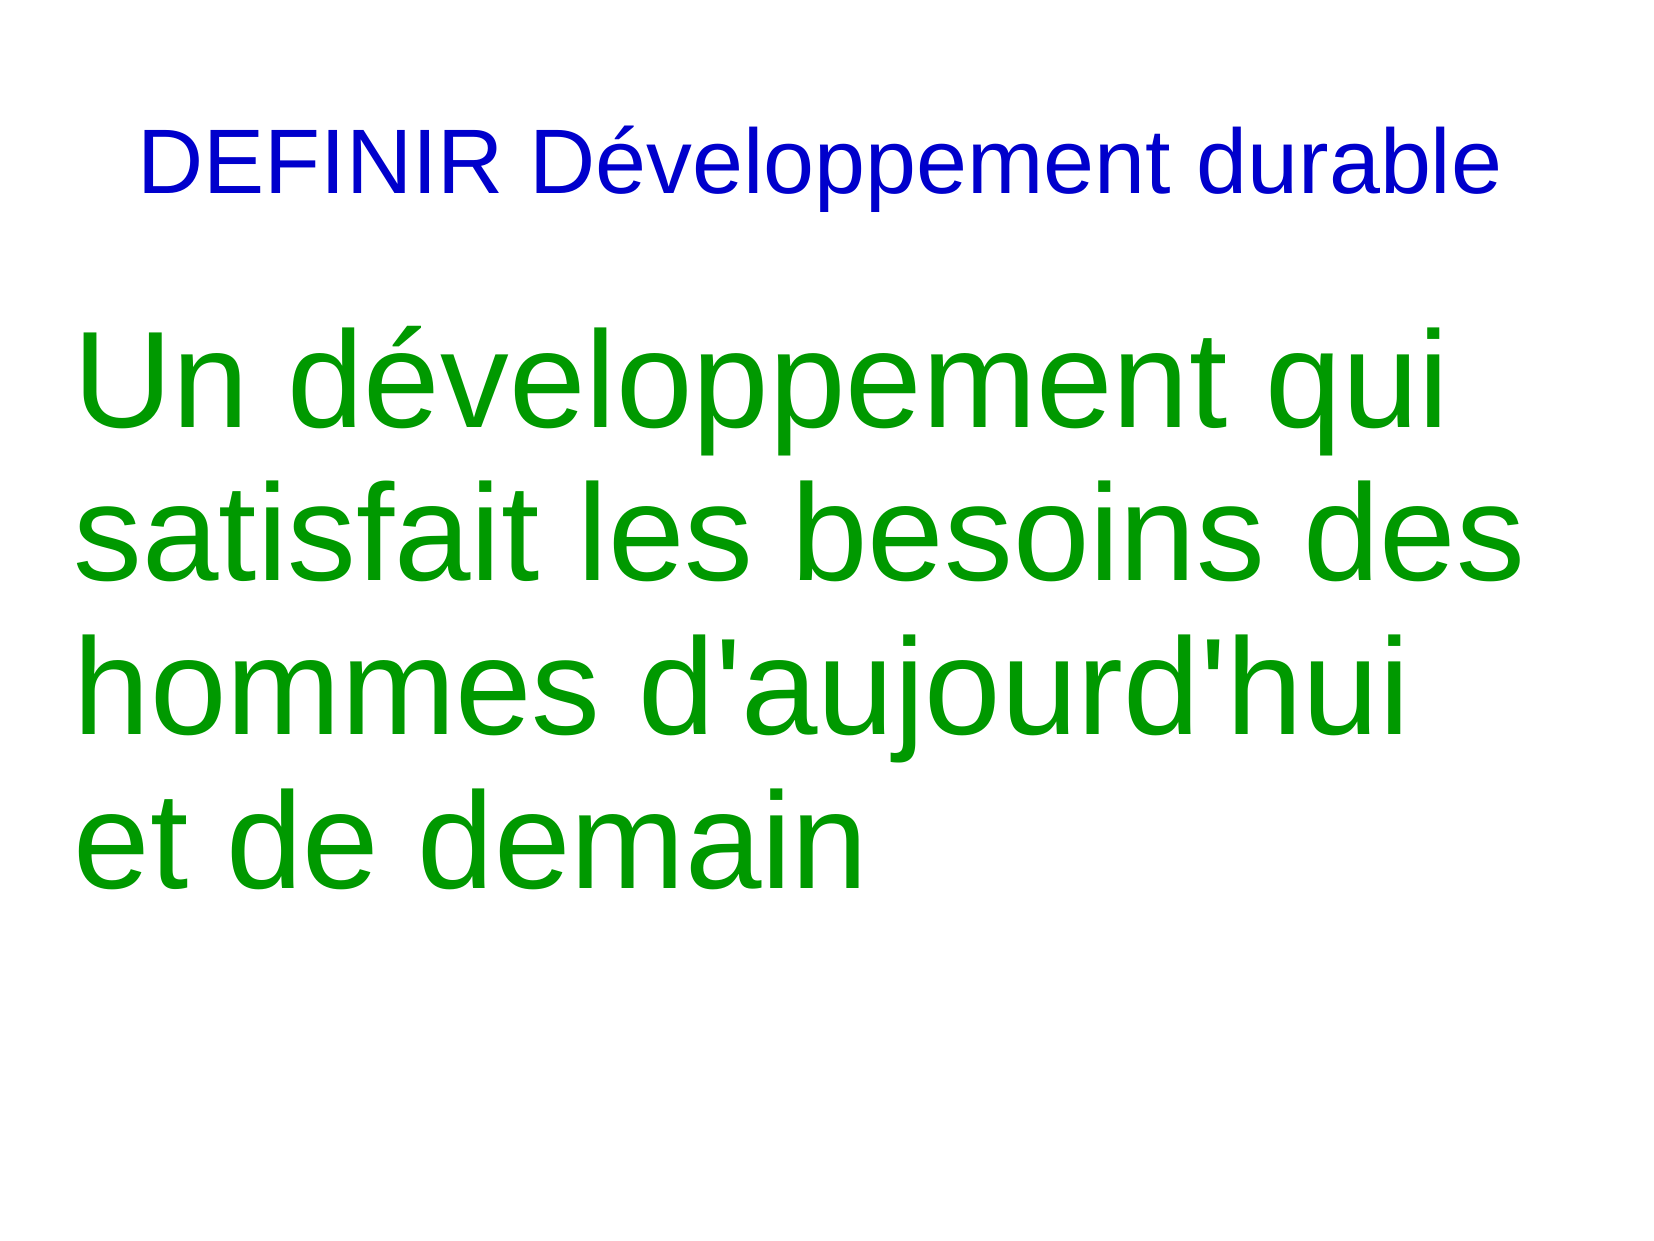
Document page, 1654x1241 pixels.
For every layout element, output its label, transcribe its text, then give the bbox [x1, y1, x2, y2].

title DEFINIR Développement durable [76, 110, 1565, 295]
text_box Un développement qui satisfait les besoins des hommes d'aujourd'hui et de demain [59, 295, 1565, 926]
